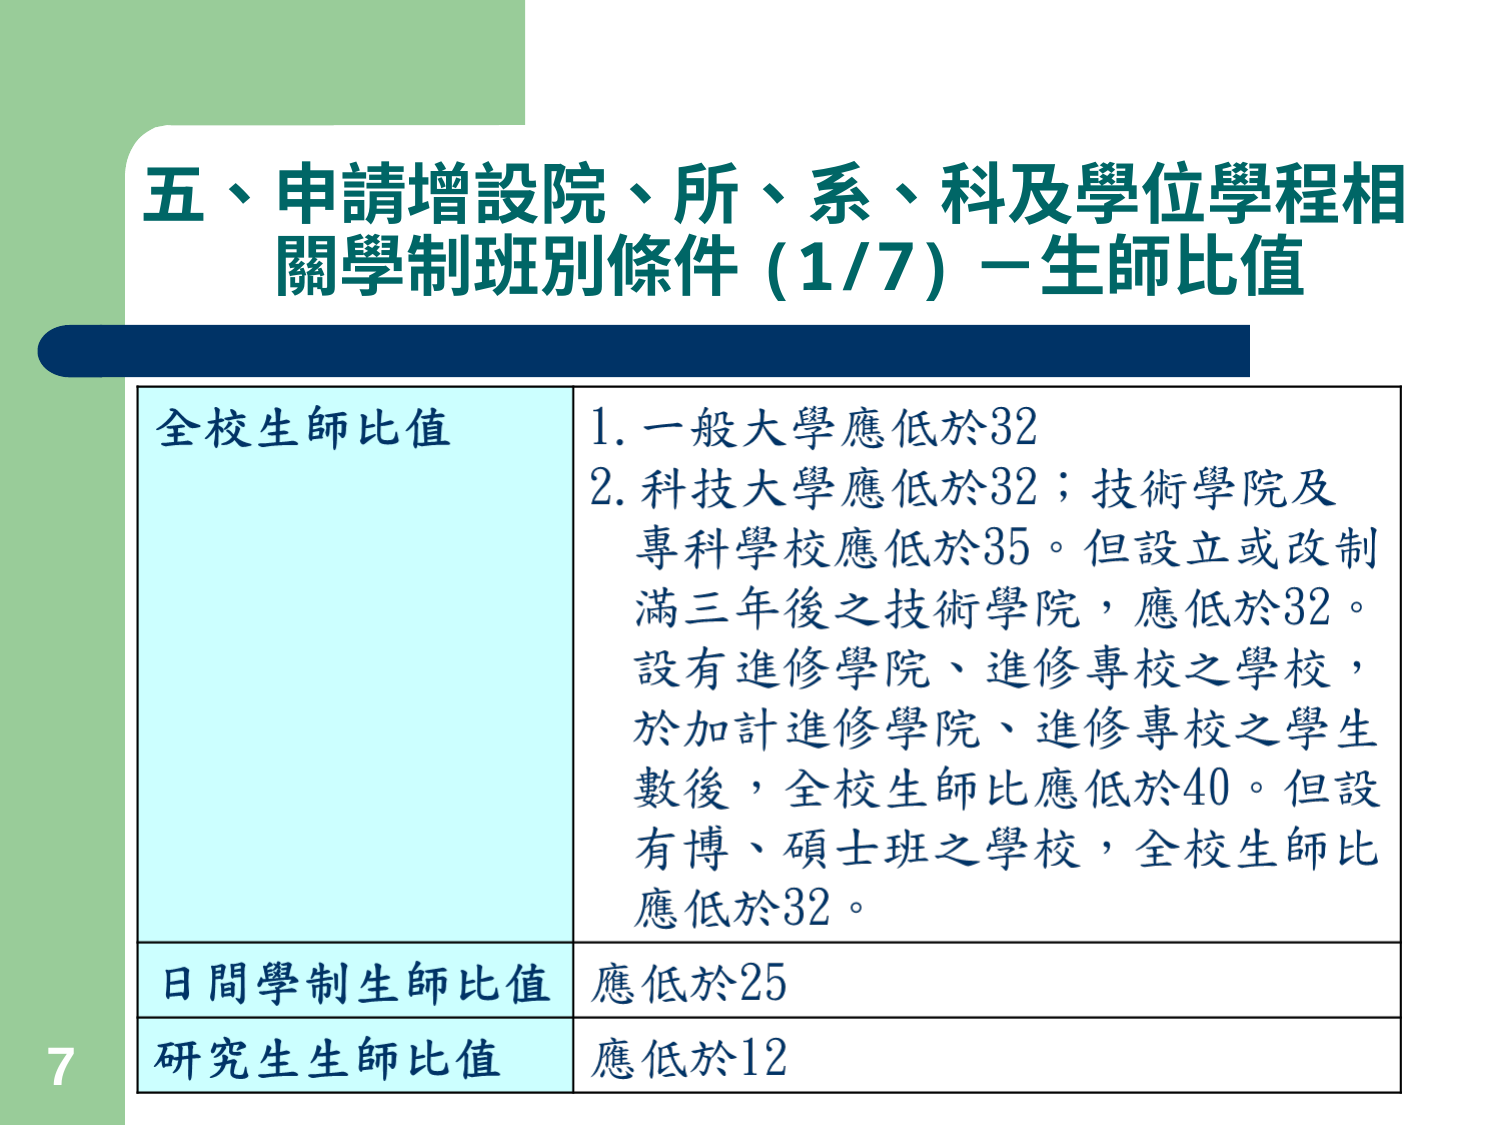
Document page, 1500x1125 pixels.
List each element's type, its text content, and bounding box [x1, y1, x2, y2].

picture [122, 380, 1412, 1116]
text_box [13, 1023, 111, 1105]
title 五、申請增設院、所、系、科及學位學程相關學制班別條件(1/7)－生師比值 [125, 125, 1426, 313]
